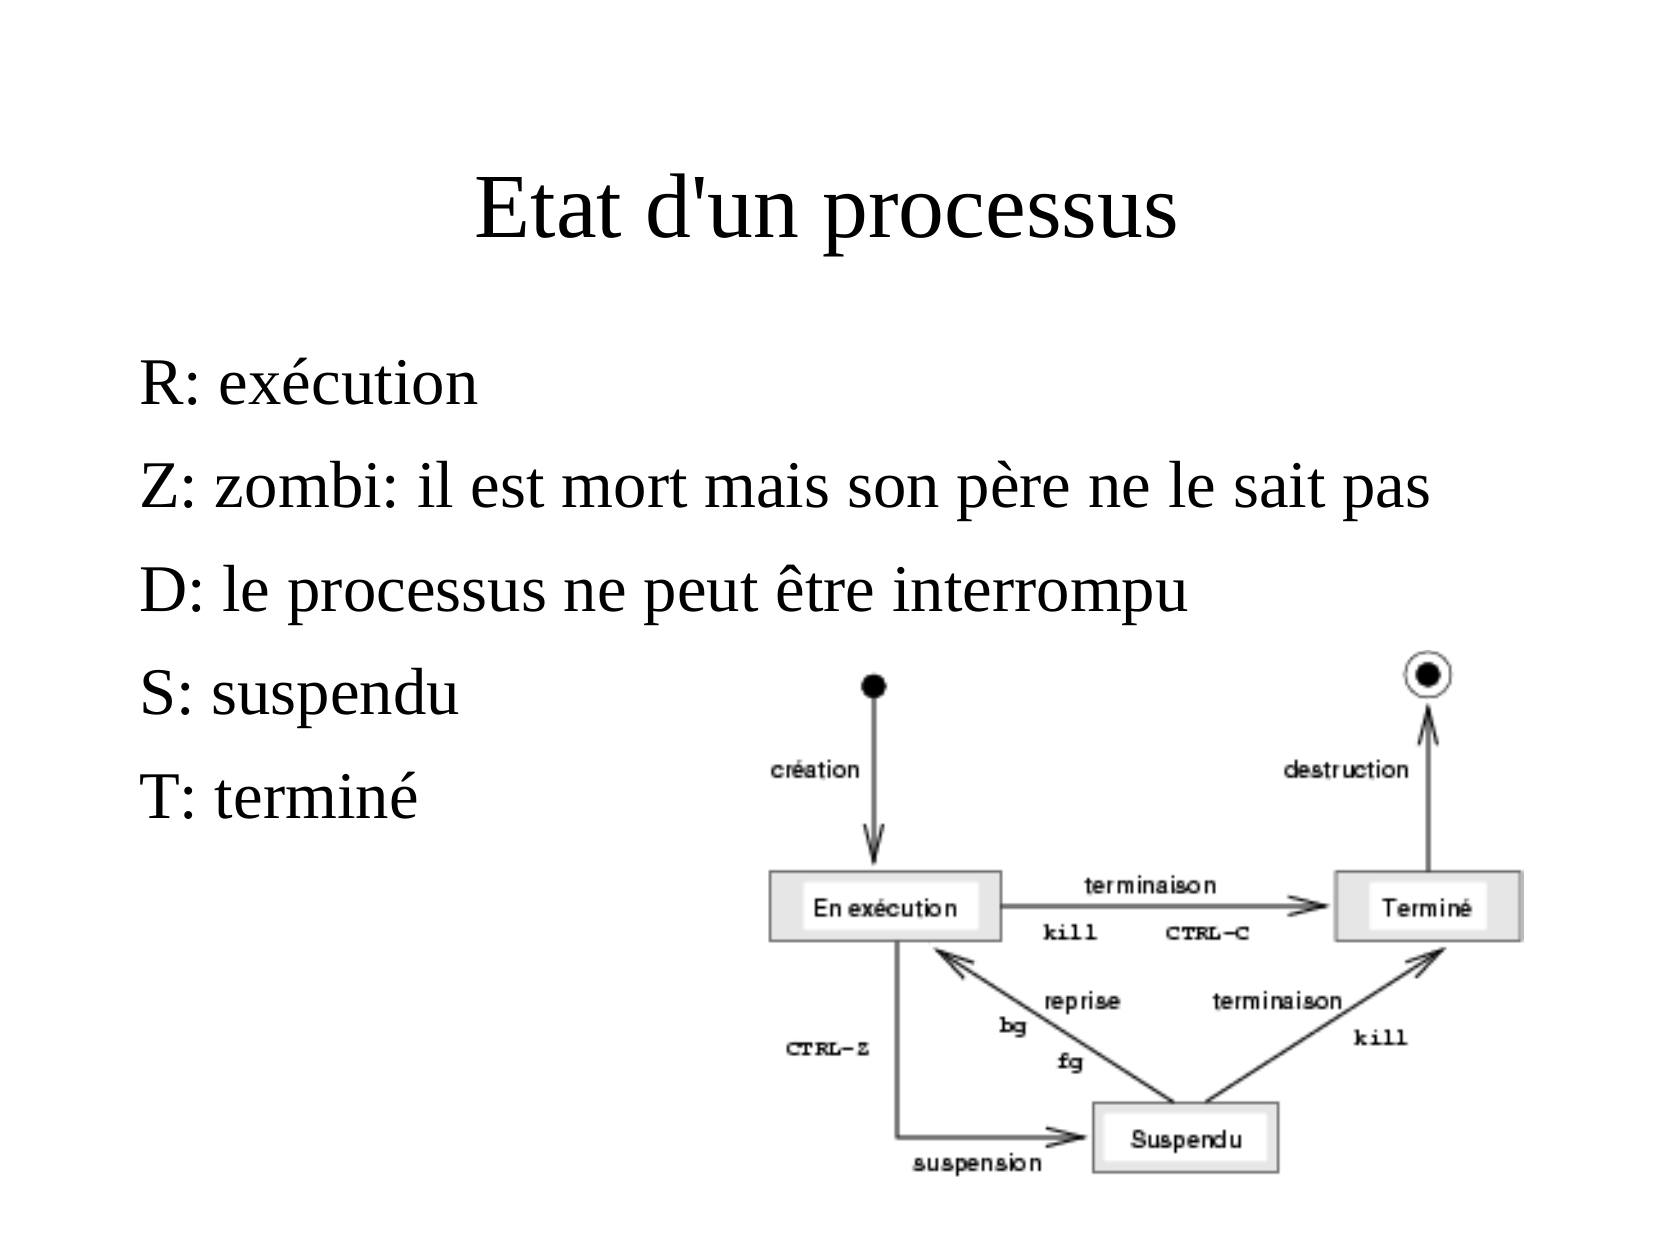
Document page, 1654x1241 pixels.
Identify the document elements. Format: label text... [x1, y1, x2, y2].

picture [767, 650, 1524, 1182]
list R: exécution Z: zombi: il est mort mais son père ne le sait pas D: le processus ne peut être interrompu S: suspendu T: terminé [121, 344, 1534, 1127]
title Etat d'un processus [121, 102, 1534, 311]
